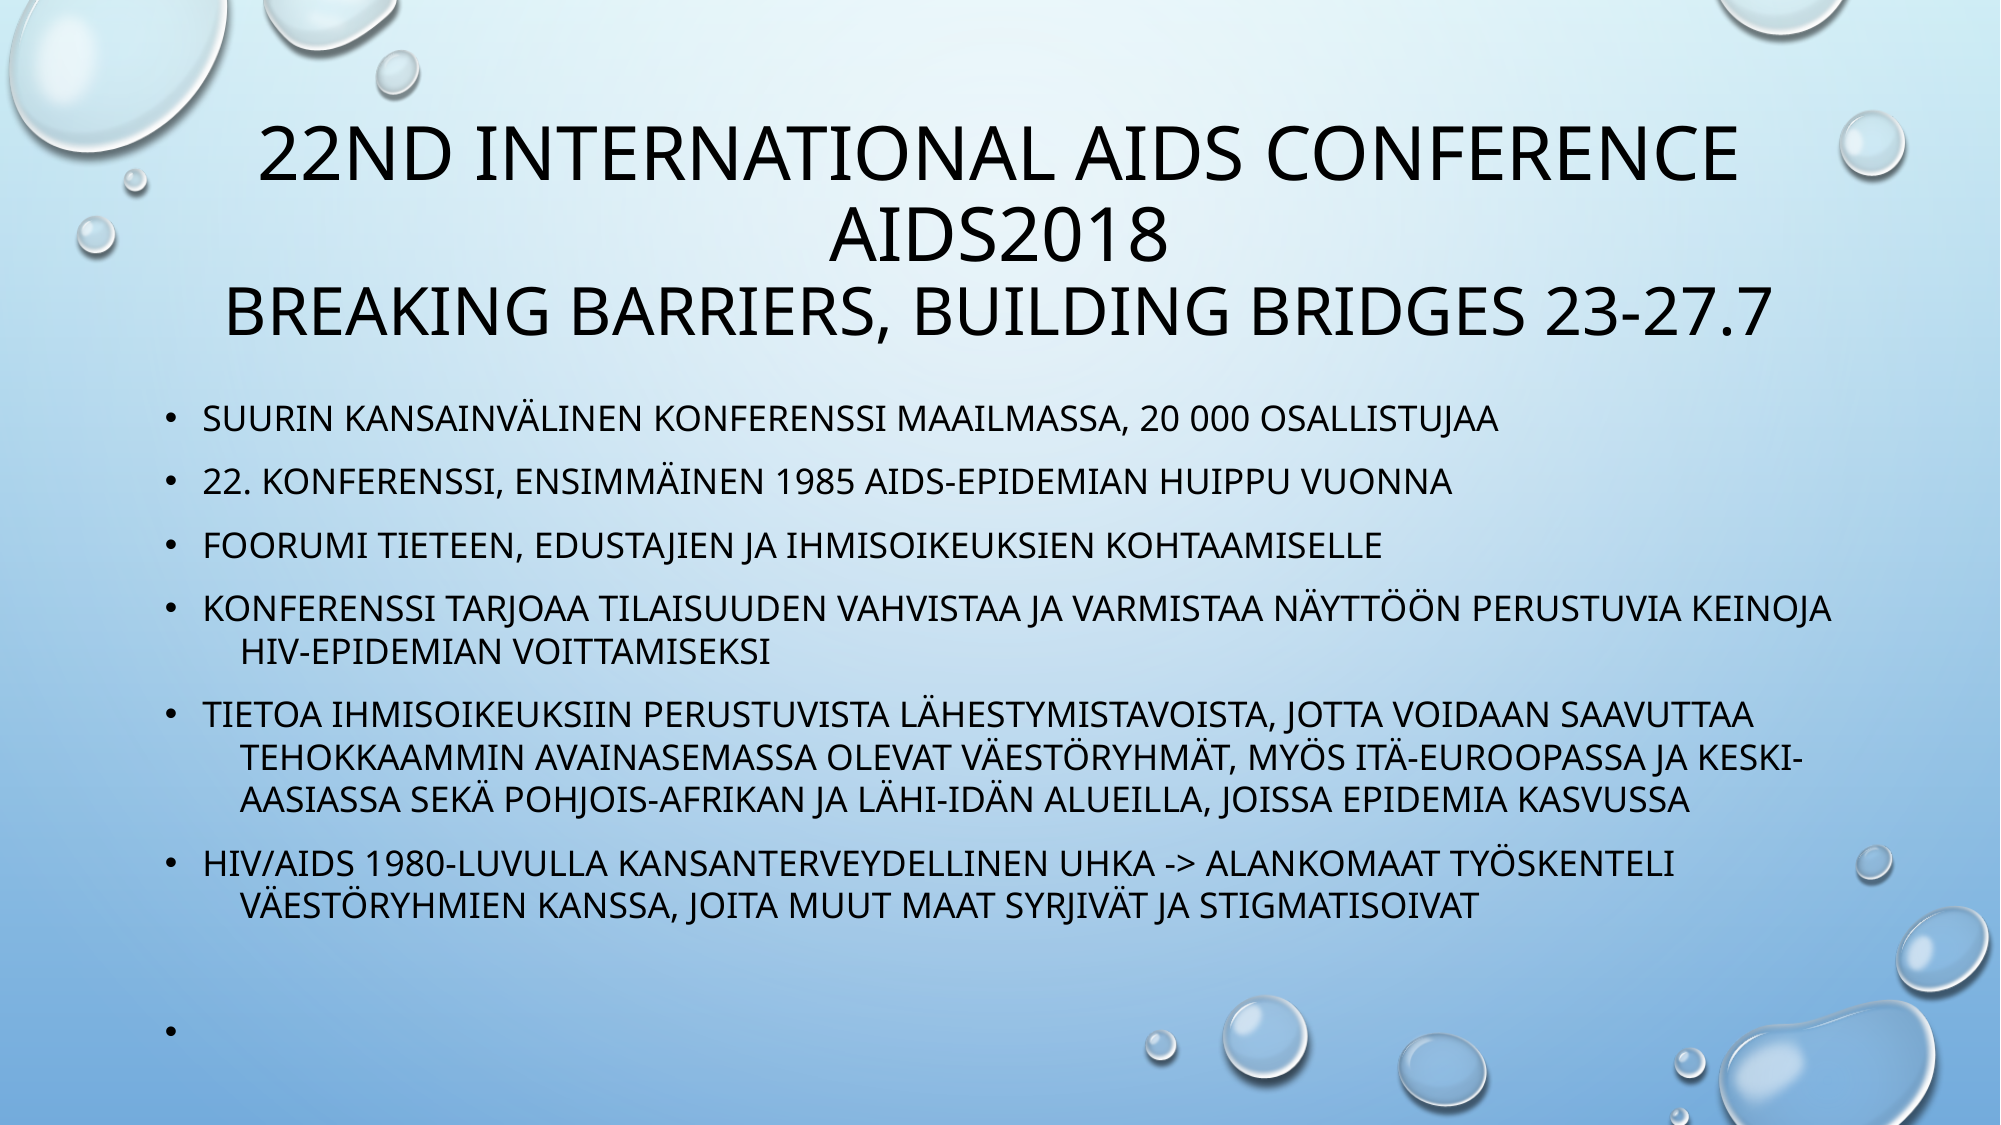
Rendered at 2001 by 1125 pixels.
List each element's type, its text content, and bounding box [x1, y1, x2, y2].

title 22nd International AIDS Conference AIDS2018 Breaking Barriers, Building Bridges 23-27.7 [149, 101, 1851, 364]
list Suurin kansainvälinen Konferenssi Maailmassa, 20 000 osallistujaa 22. konferenssi, ensimmäinen 1985 AIDS-epidemian huippu vuonna foorumi tieteen, edustajien ja ihmisoikeuksien kohtaamiselle konferenssi tarjoaa tilaisuuden vahvistaa ja varmistaa näyttöön perustuvia keinoja HIV-epidemian voittamiseksi Tietoa IHMISoikeuksiin perustuvista lähestymistavoista, jotta voidaan saavuttaa tehokkaammin avainasemassa olevat väestöryhmät, myös Itä-Euroopassa ja Keski-Aasiassa sekä Pohjois-Afrikan ja Lähi-idän alueilla, joissa epidemia kasvussa HIV/aids 1980-luvulla kansanterveydellinen uhka -> Alankomaat työskenteli väestöryhmien kanssa, joita muut maat syrjivät ja stigmatisoivat [149, 388, 1850, 950]
